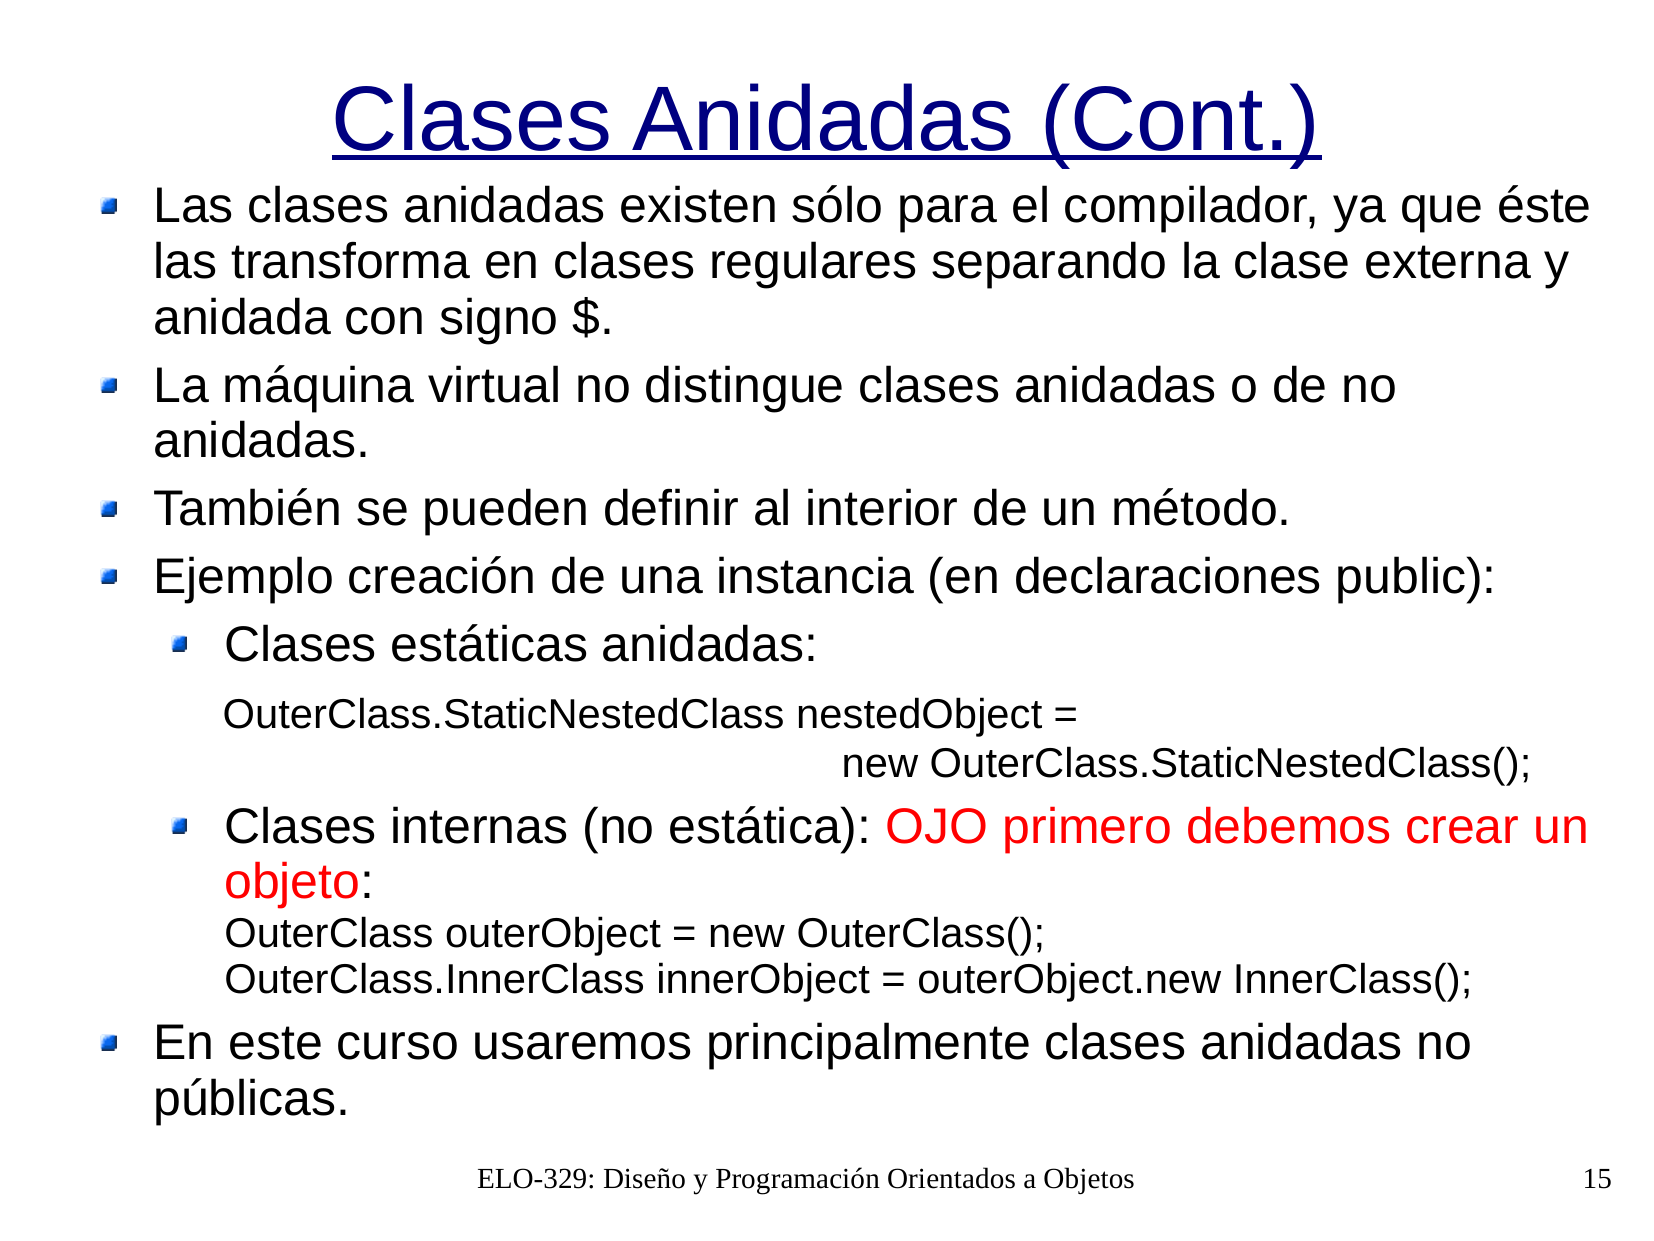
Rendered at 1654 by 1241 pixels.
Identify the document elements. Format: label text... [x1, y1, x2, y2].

title Clases Anidadas (Cont.)‏ [82, 49, 1571, 177]
list Las clases anidadas existen sólo para el compilador, ya que éste las transforma en clases regulares separando la clase externa y anidada con signo $. La máquina virtual no distingue clases anidadas o de no anidadas. También se pueden definir al interior de un método. Ejemplo creación de una instancia (en declaraciones public): Clases estáticas anidadas: OuterClass.StaticNestedClass nestedObject = new OuterClass.StaticNestedClass(); Clases internas (no estática): OJO primero debemos crear un objeto: OuterClass outerObject = new OuterClass(); OuterClass.InnerClass innerObject = outerObject.new InnerClass(); En este curso usaremos principalmente clases anidadas no públicas. [82, 177, 1613, 1163]
